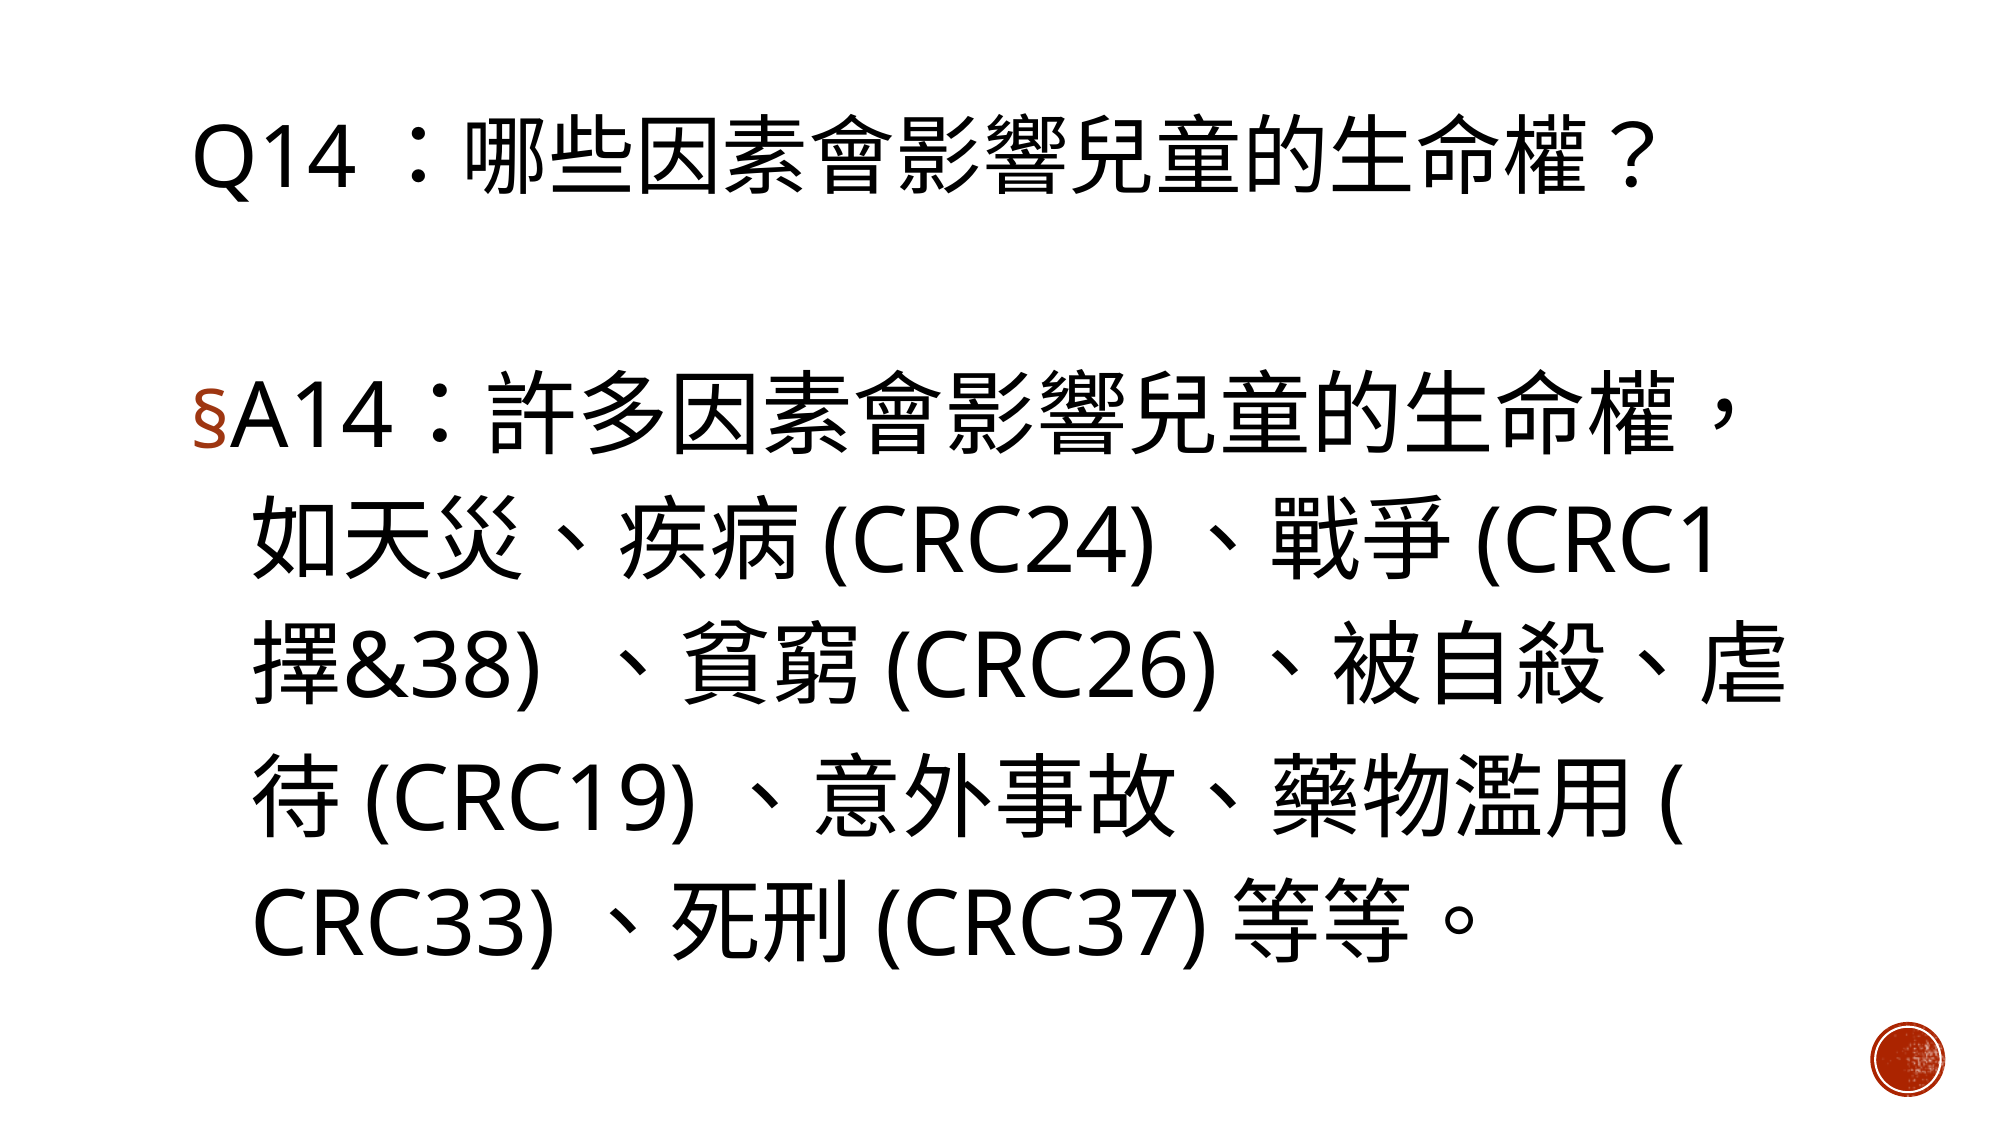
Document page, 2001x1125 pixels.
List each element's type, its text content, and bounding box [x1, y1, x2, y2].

title Q14：哪些因素會影響兒童的生命權？ [175, 79, 1826, 344]
list A14：許多因素會影響兒童的生命權，如天災、疾病(CRC24)、戰爭(CRC1擇&38) 、貧窮(CRC26)、被自殺、虐待(CRC19)、意外事故、藥物濫用(CRC33)、死刑(CRC37)等等。 [175, 348, 1826, 1013]
